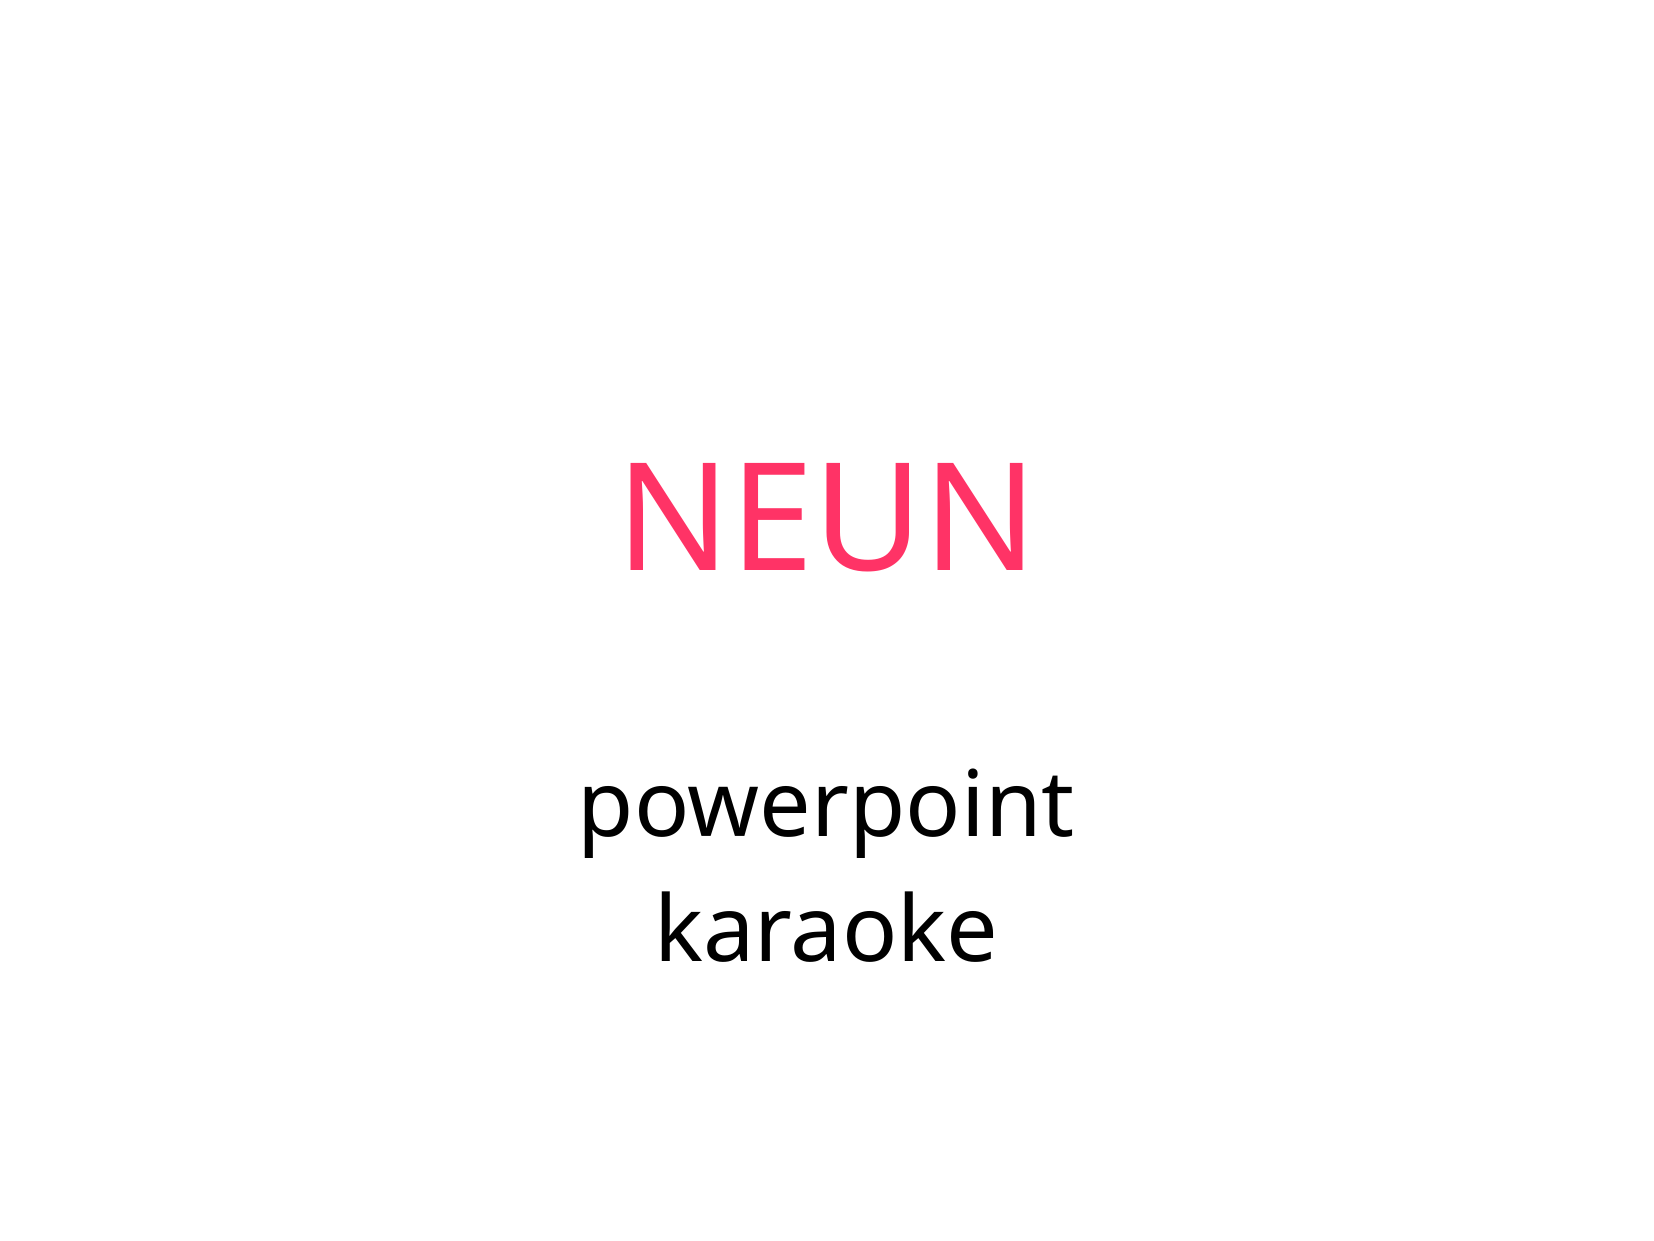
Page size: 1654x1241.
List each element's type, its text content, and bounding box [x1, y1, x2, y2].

subtitle NEUN powerpoint karaoke [82, 290, 1571, 1109]
